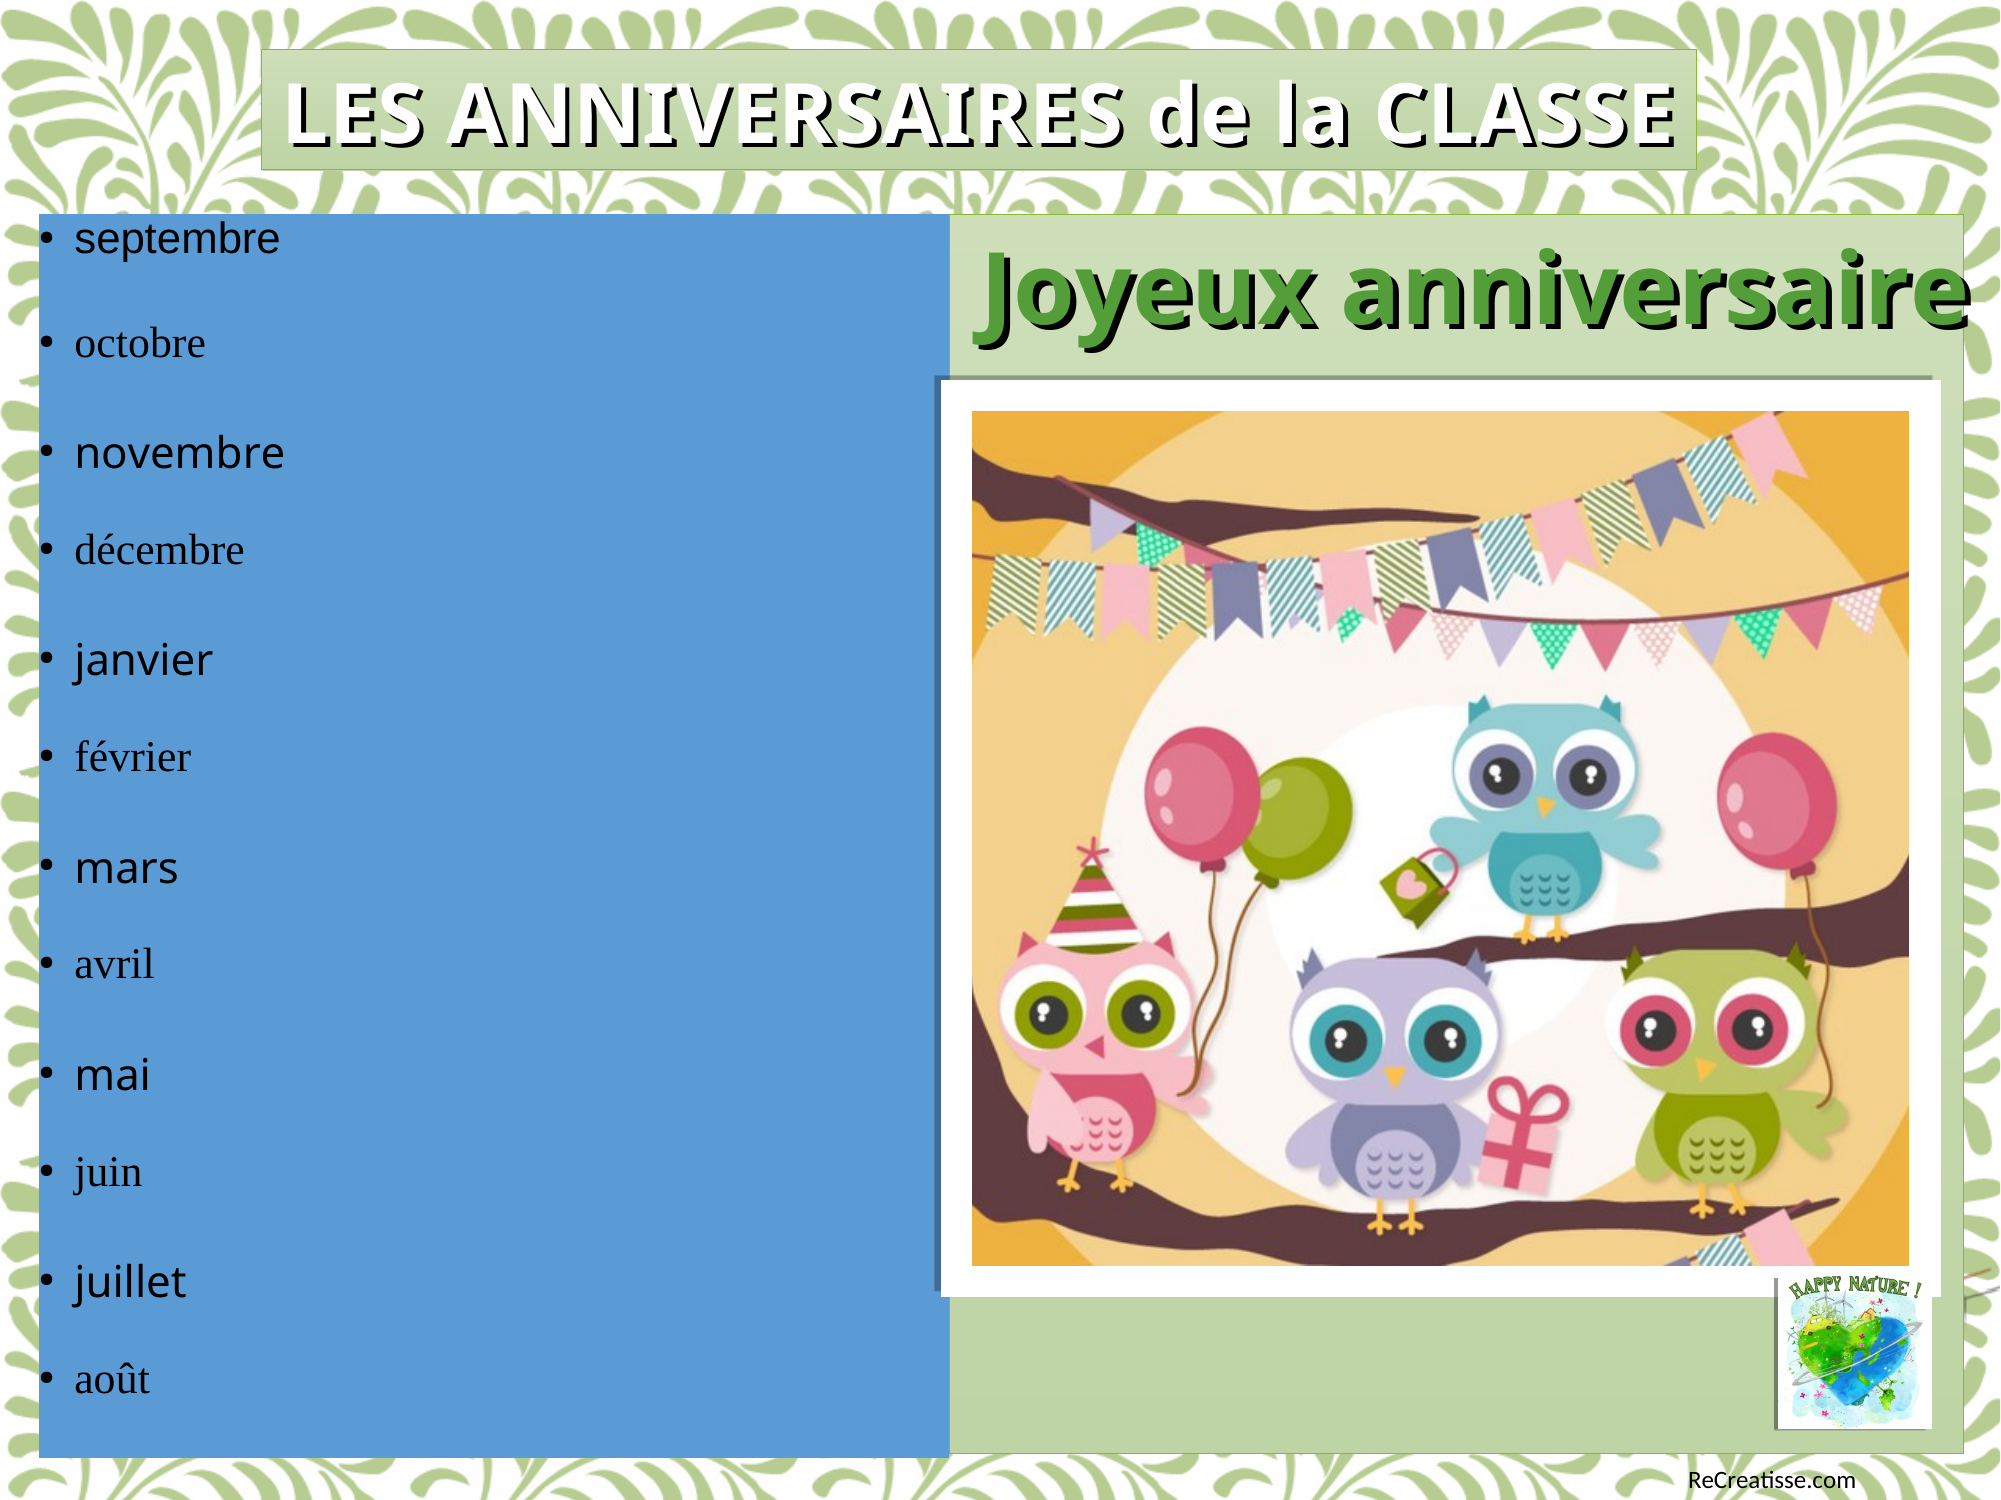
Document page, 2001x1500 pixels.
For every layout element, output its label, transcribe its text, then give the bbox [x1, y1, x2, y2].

table_header [335, 214, 949, 318]
picture [1778, 1273, 1932, 1429]
table_cell [335, 1044, 933, 1147]
table_cell janvier [39, 629, 335, 733]
table_cell octobre [39, 318, 335, 422]
table_cell mars [39, 836, 335, 940]
table_cell juin [39, 1147, 335, 1251]
table_cell [335, 1354, 949, 1458]
table_cell juillet [39, 1251, 335, 1354]
table_cell [335, 422, 933, 525]
table_cell [335, 1147, 933, 1251]
table_cell décembre [39, 525, 335, 629]
table_cell [335, 1251, 949, 1354]
text_box [949, 214, 1963, 1454]
table_cell [335, 629, 933, 733]
table_header septembre [39, 214, 335, 318]
table_cell mai [39, 1044, 335, 1147]
table_cell [335, 940, 933, 1044]
text_box Joyeux anniversaire ! [961, 214, 2000, 354]
table_cell avril [39, 940, 335, 1044]
text_box LES ANNIVERSAIRES de la CLASSE [262, 50, 1696, 170]
table_cell [335, 733, 933, 836]
picture [971, 411, 1910, 1266]
table_cell février [39, 733, 335, 836]
text_box ReCreatisse.com [1668, 1454, 1877, 1500]
table_cell [335, 318, 949, 422]
table_cell [335, 525, 933, 629]
table_cell novembre [39, 422, 335, 525]
picture [1963, 1248, 1999, 1454]
table_cell [335, 836, 933, 940]
table_cell août [39, 1354, 335, 1458]
